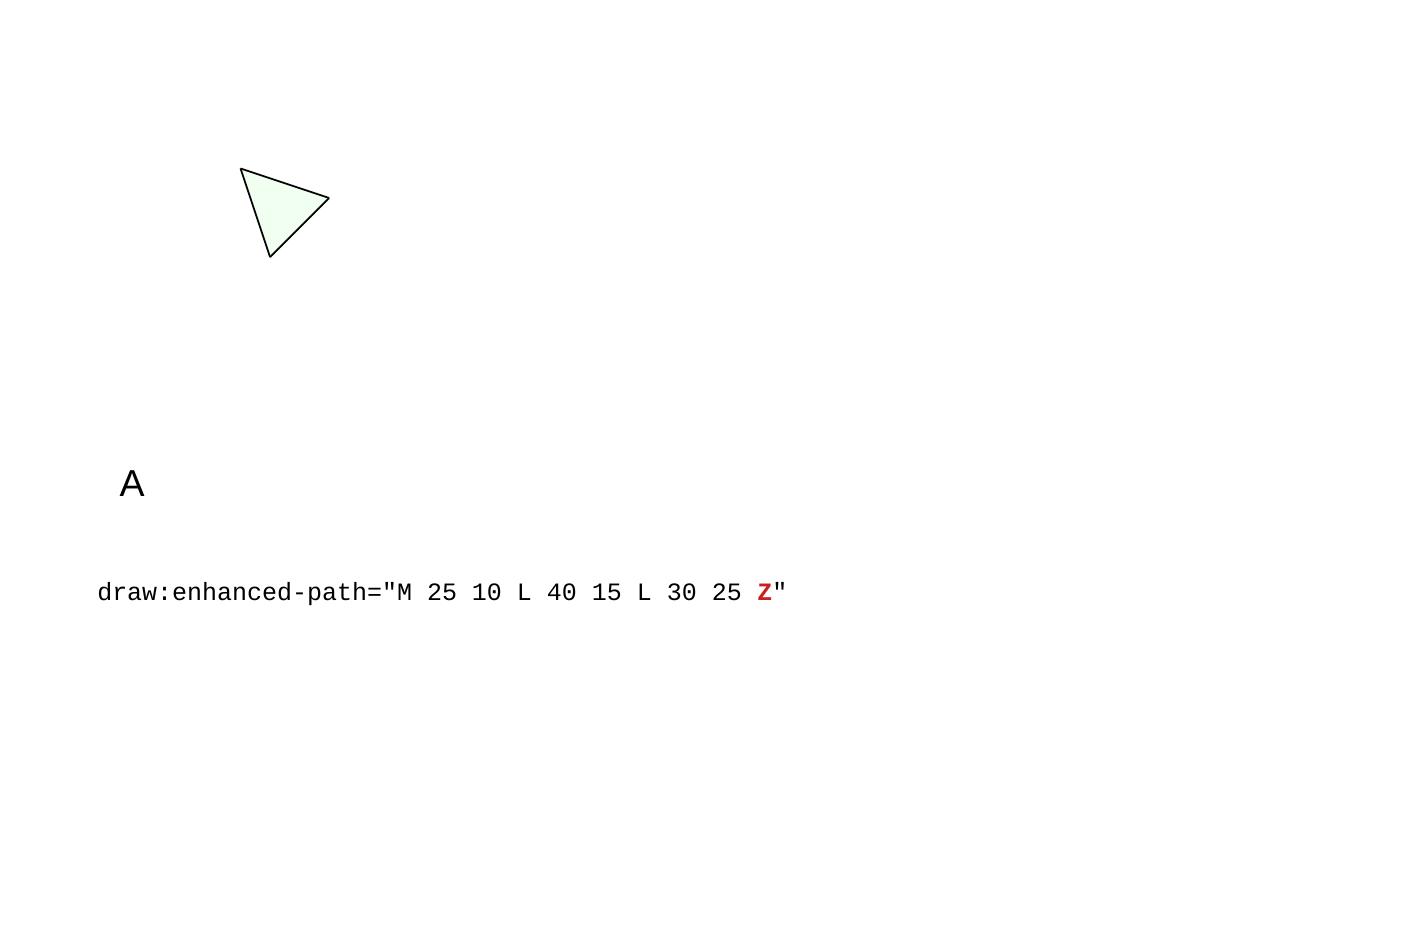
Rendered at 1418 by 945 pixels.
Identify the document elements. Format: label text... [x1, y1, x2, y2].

text_box [240, 168, 330, 258]
text_box draw:enhanced-path="M 25 10 L 40 15 L 30 25 Z" [82, 559, 840, 628]
text_box A [104, 454, 160, 512]
